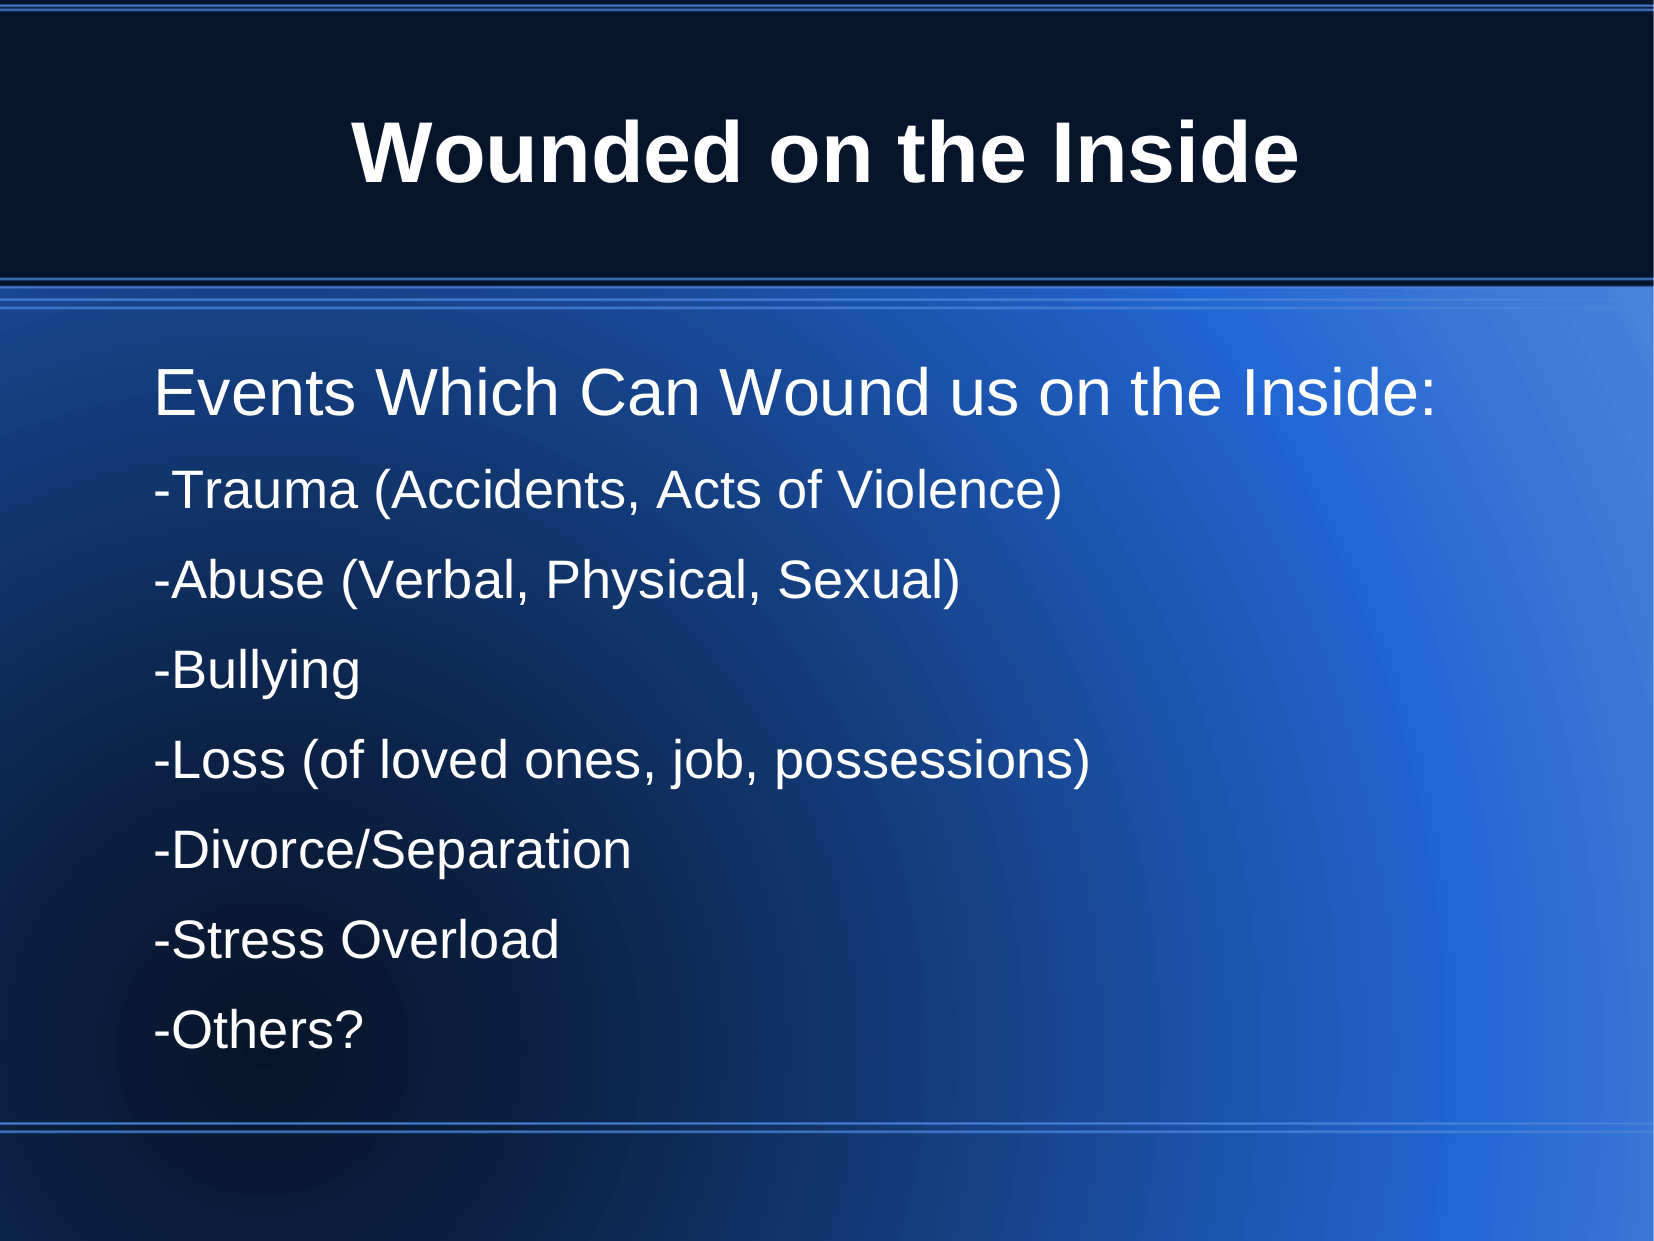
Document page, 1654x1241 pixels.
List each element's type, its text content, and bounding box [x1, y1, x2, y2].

title Wounded on the Inside [82, 49, 1571, 257]
list Events Which Can Wound us on the Inside: -Trauma (Accidents, Acts of Violence) -Abuse (Verbal, Physical, Sexual) -Bullying -Loss (of loved ones, job, possessions) -Divorce/Separation -Stress Overload -Others? [82, 355, 1571, 1241]
picture [0, 0, 1654, 1241]
